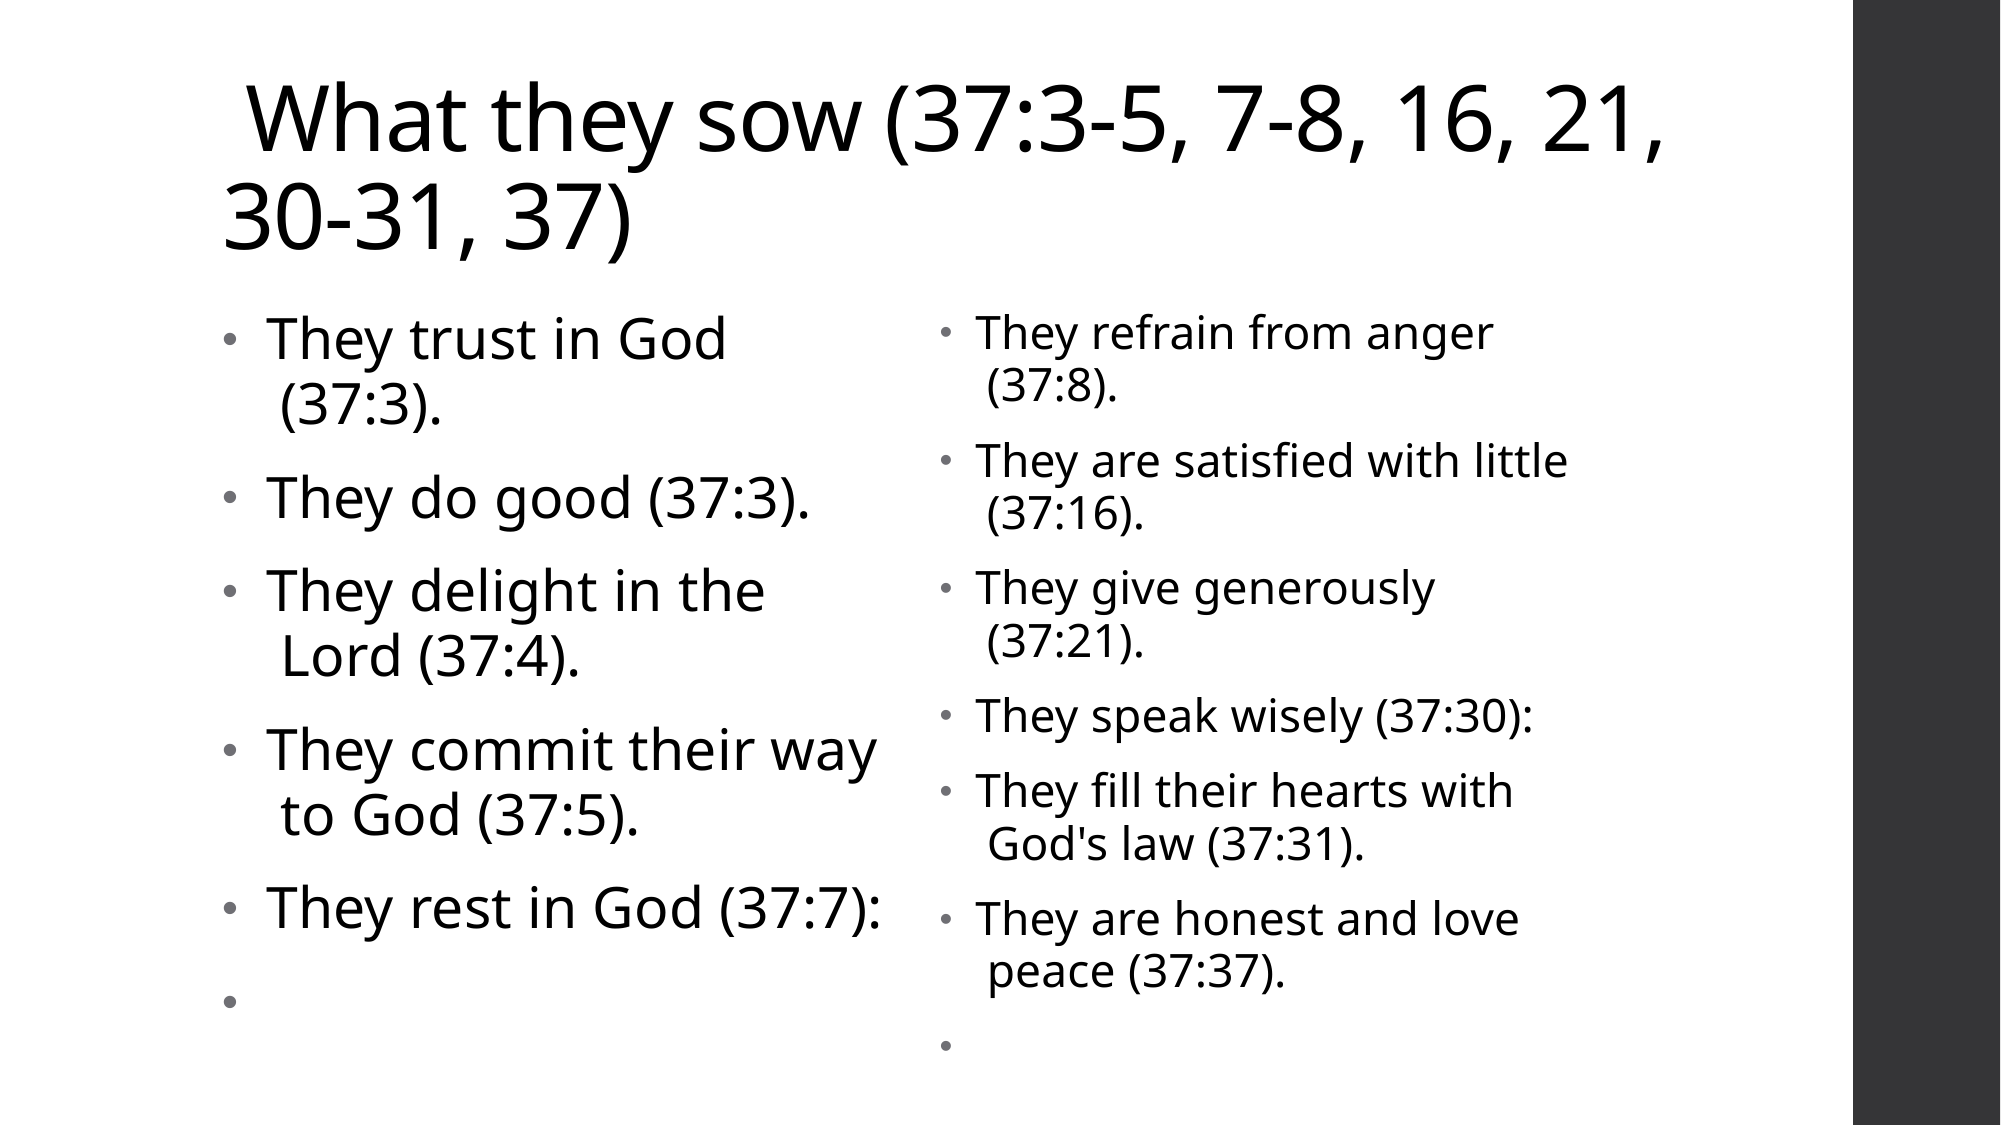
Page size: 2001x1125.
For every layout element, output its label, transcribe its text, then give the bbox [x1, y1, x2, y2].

list They refrain from anger (37:8). They are satisfied with little (37:16). They give generously (37:21). They speak wisely (37:30): They fill their hearts with God's law (37:31). They are honest and love peace (37:37). [924, 299, 1617, 1014]
title What they sow (37:3-5, 7-8, 16, 21, 30-31, 37) [206, 60, 1797, 278]
list They trust in God (37:3). They do good (37:3). They delight in the Lord (37:4). They commit their way to God (37:5). They rest in God (37:7): [207, 299, 900, 1014]
